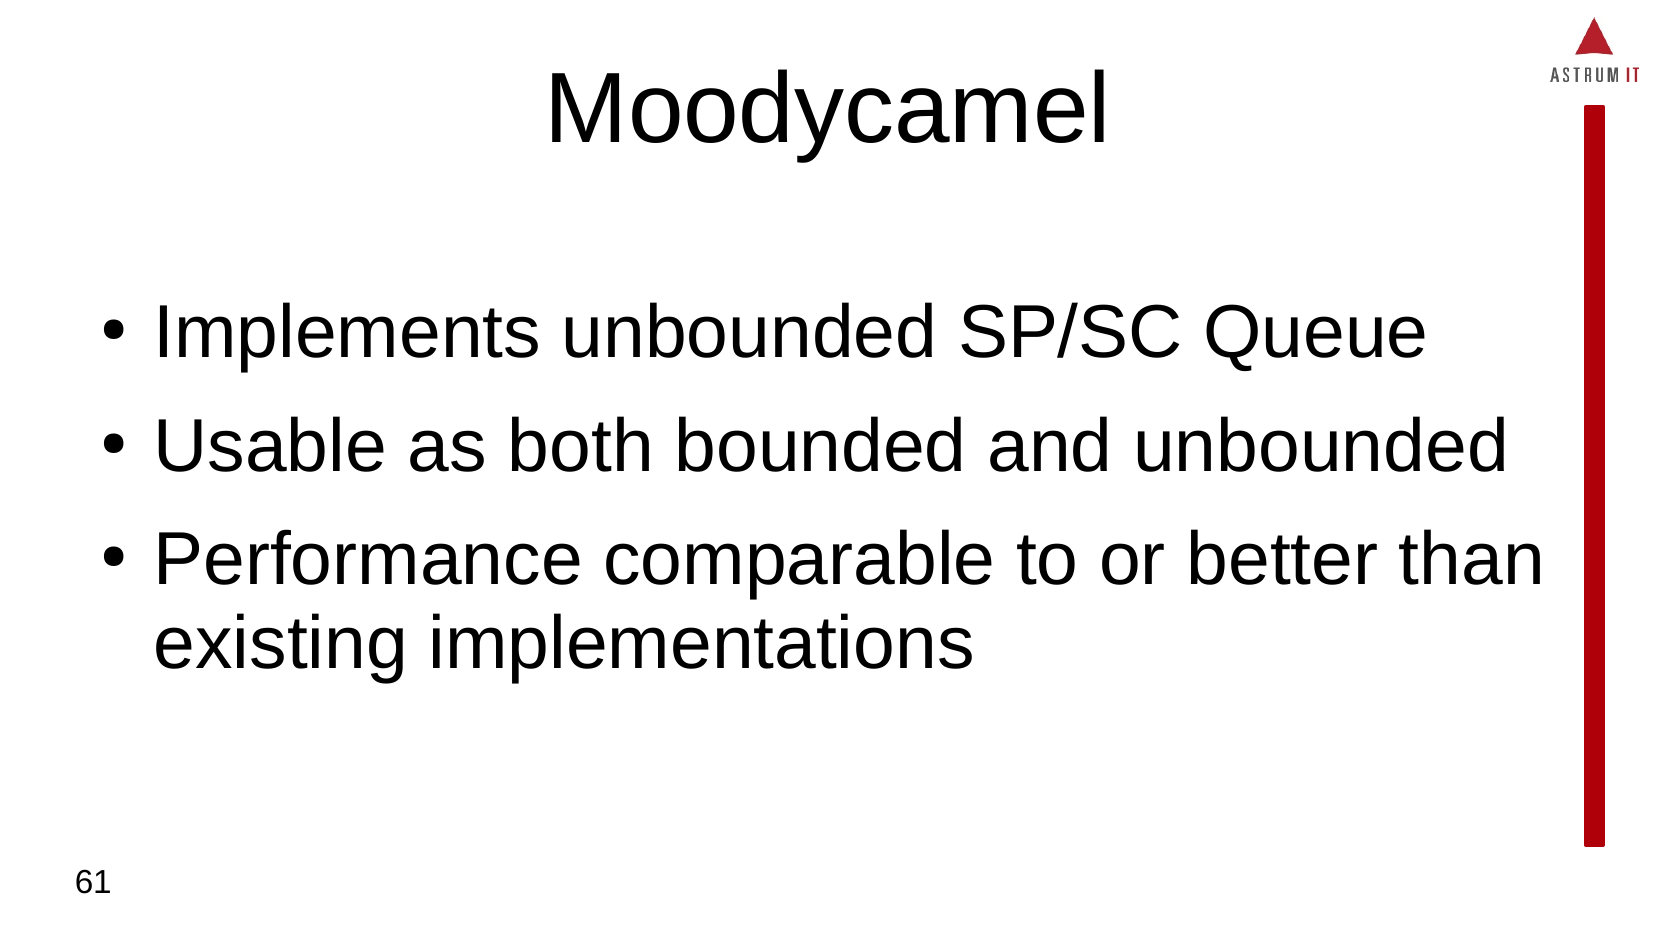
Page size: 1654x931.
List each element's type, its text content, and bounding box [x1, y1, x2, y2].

title Moodycamel [114, 30, 1541, 186]
list Implements unbounded SP/SC Queue Usable as both bounded and unbounded Performance comparable to or better than existing implementations [82, 217, 1571, 757]
picture [1550, 17, 1639, 82]
